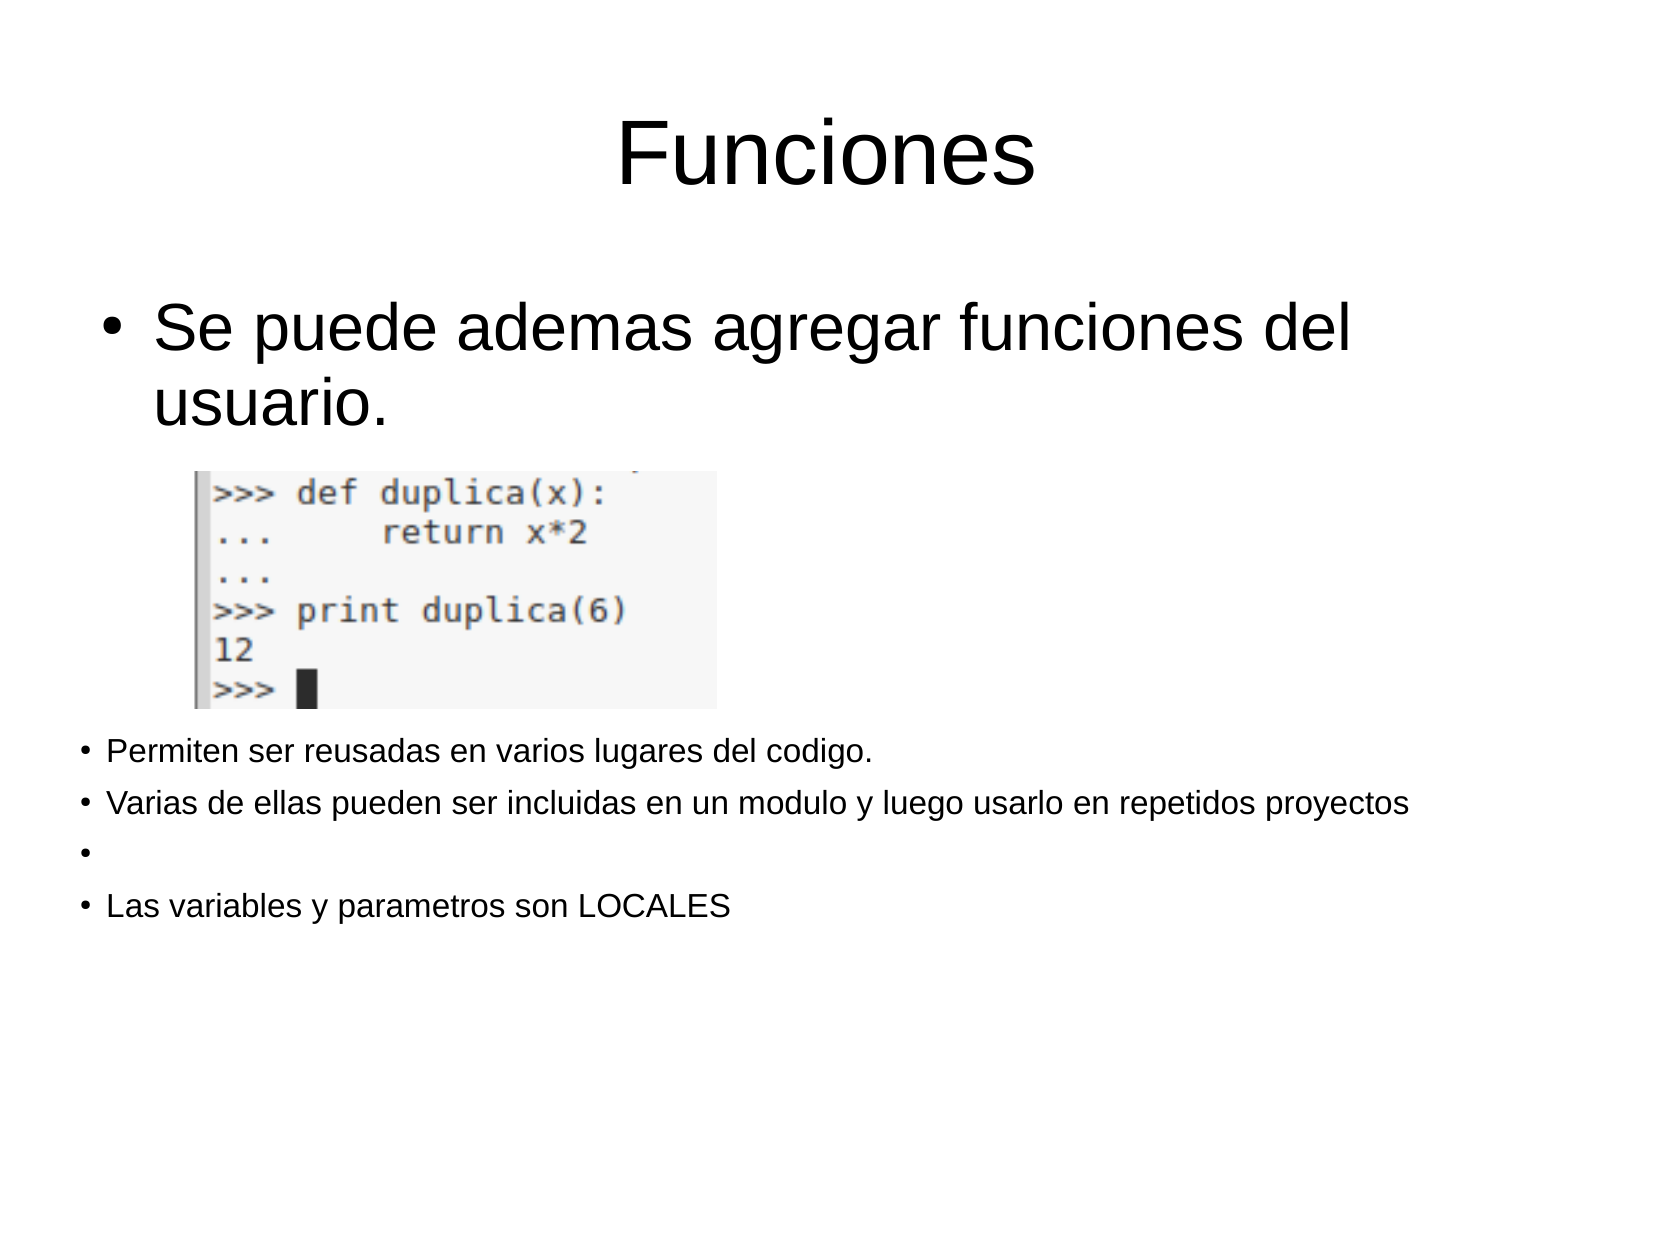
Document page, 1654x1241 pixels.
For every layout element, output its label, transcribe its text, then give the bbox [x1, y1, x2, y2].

list Permiten ser reusadas en varios lugares del codigo. Varias de ellas pueden ser incluidas en un modulo y luego usarlo en repetidos proyectos Las variables y parametros son LOCALES [70, 732, 1559, 927]
title Funciones [82, 49, 1571, 257]
list Se puede ademas agregar funciones del usuario. [82, 290, 1571, 485]
picture [193, 471, 717, 709]
